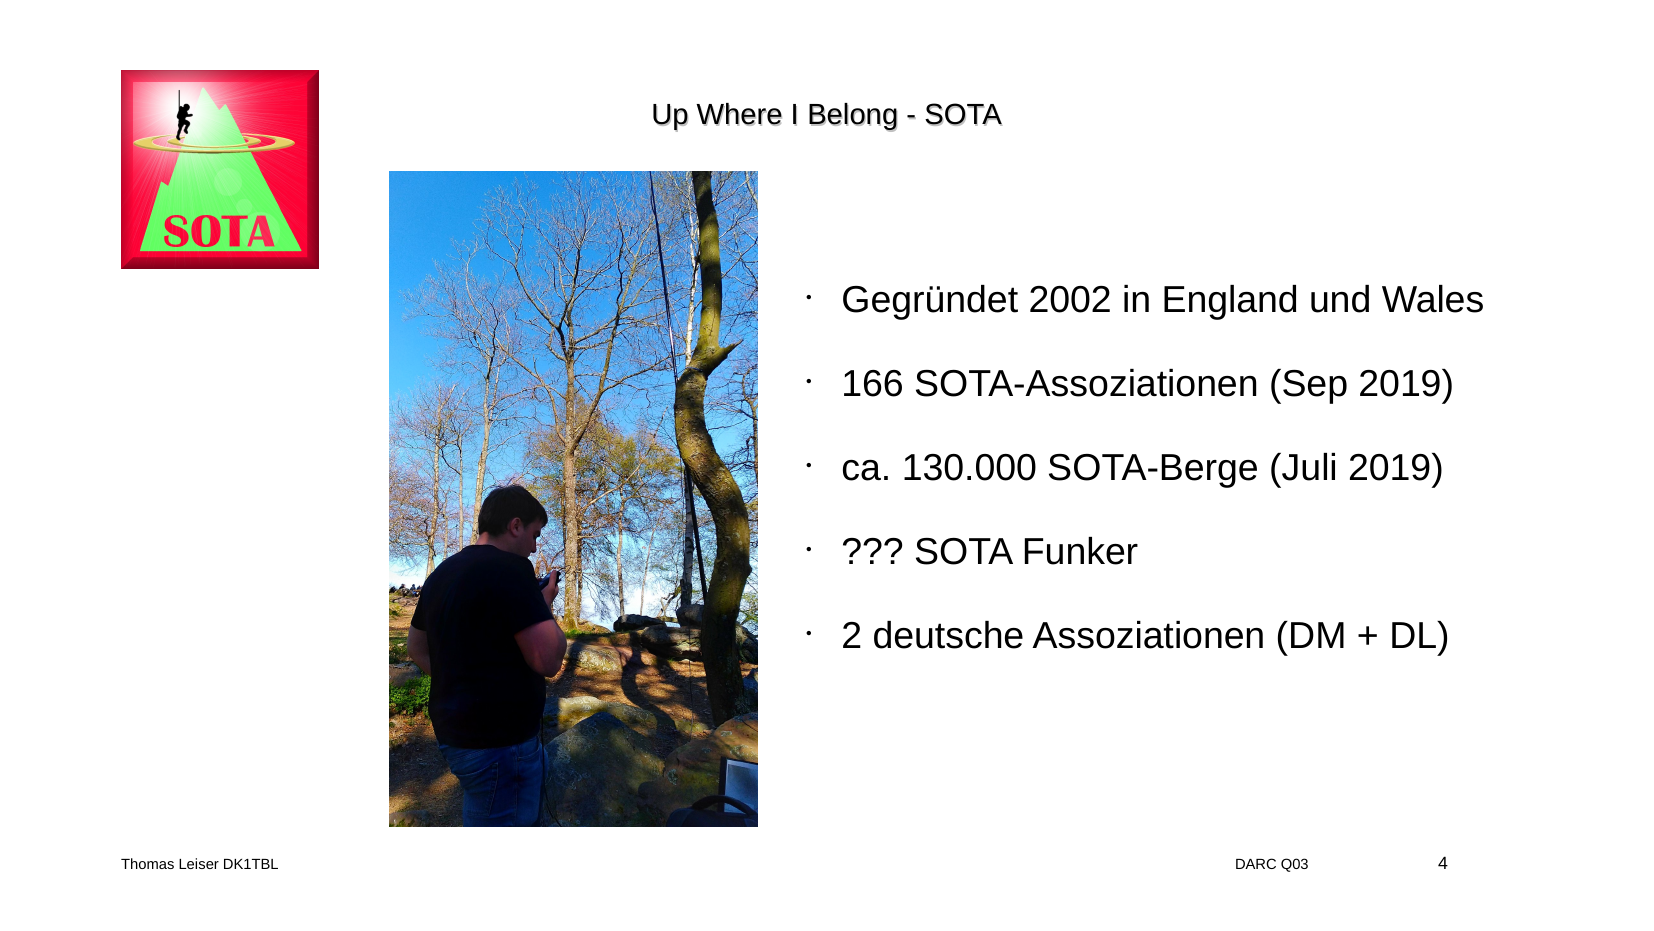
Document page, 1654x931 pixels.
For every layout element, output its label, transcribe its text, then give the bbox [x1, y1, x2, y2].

title Up Where I Belong - SOTA [82, 37, 1571, 193]
picture [121, 70, 319, 269]
text_box Gegründet 2002 in England und Wales 166 SOTA-Assoziationen (Sep 2019) ca. 130.000 SOTA-Berge (Juli 2019) ??? SOTA Funker 2 deutsche Assoziationen (DM + DL) [791, 271, 1519, 707]
picture [389, 171, 758, 827]
list Thomas Leiser DK1TBL DARC Q03 4 [70, 826, 1559, 895]
